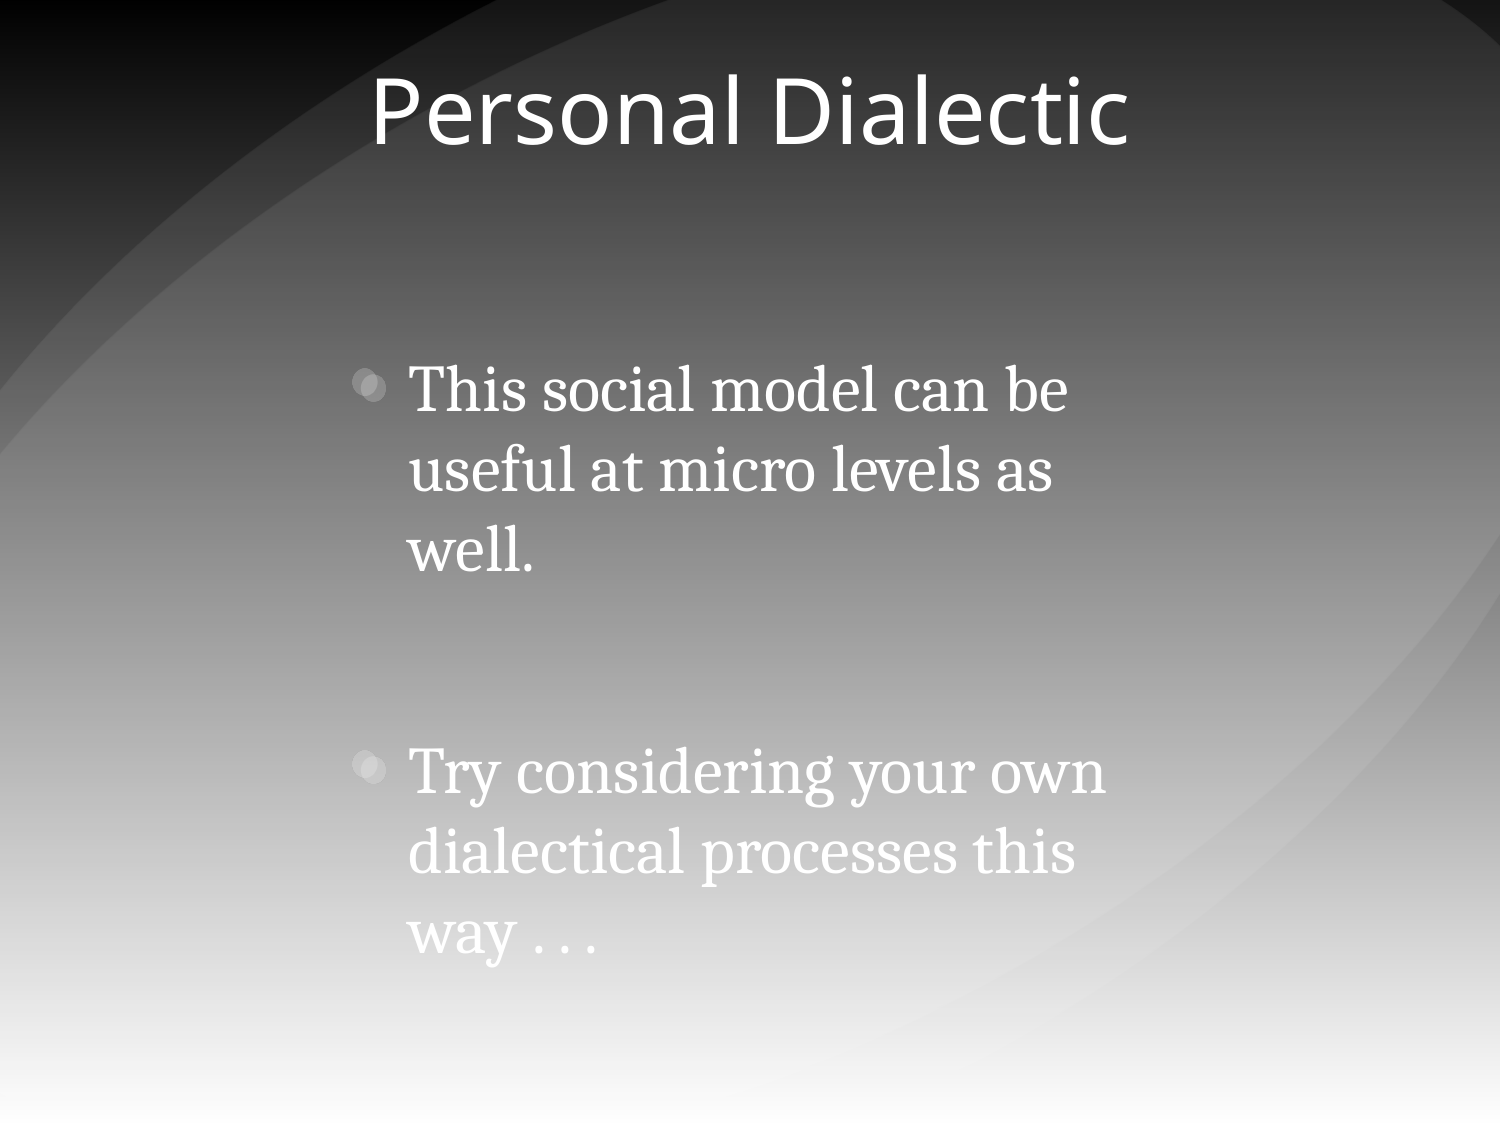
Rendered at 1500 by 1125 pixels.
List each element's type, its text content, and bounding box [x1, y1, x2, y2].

title Personal Dialectic [283, 45, 1216, 288]
list This social model can be useful at micro levels as well. Try considering your own dialectical processes this way . . . [337, 337, 1163, 1013]
picture [0, 0, 1500, 1125]
